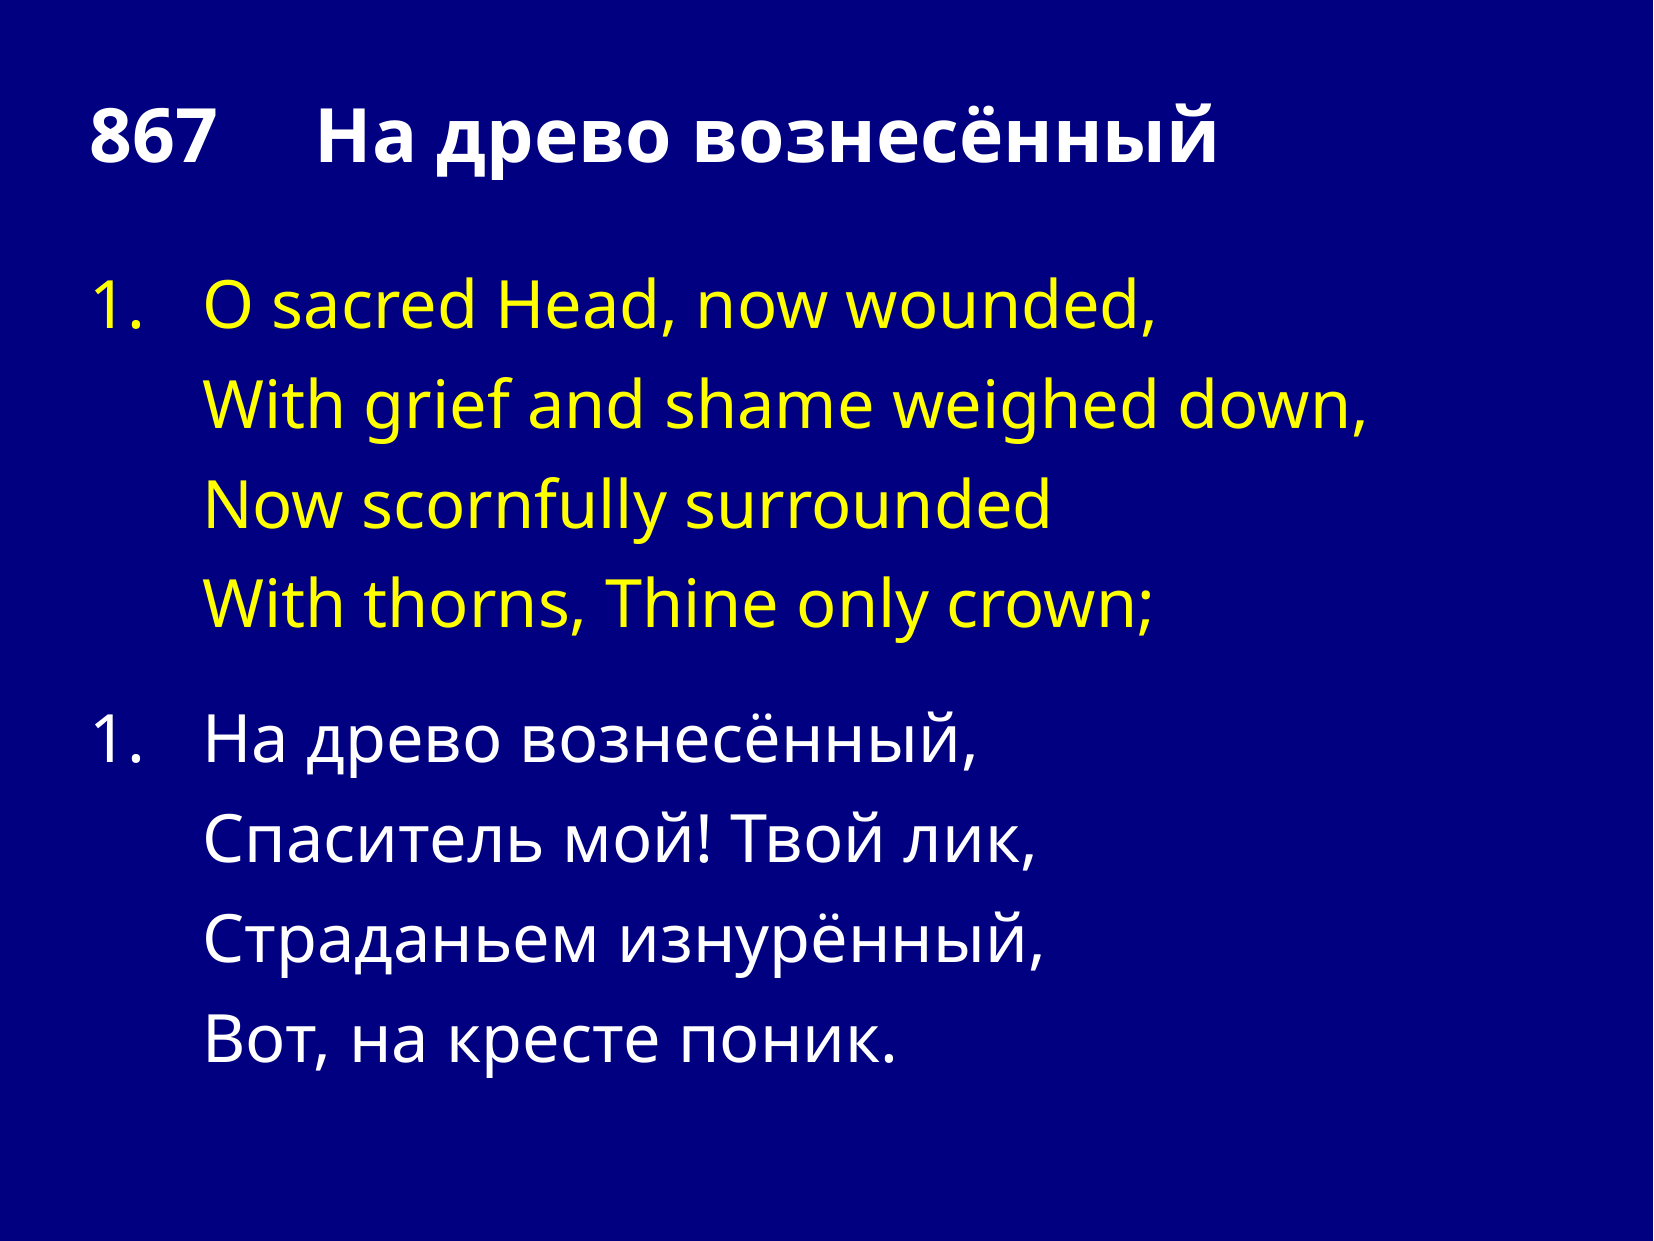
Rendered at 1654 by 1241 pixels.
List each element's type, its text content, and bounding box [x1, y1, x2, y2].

text_box 867 На древо вознесённый [75, 75, 1576, 188]
text_box 1. На древо вознесённый, Спаситель мой! Твой лик, Страданьем изнурённый, Вот, на кресте поник. [75, 675, 1576, 1163]
text_box 1. O sacred Head, now wounded, With grief and shame weighed down, Now scornfully surrounded With thorns, Thine only crown; [75, 188, 1576, 638]
